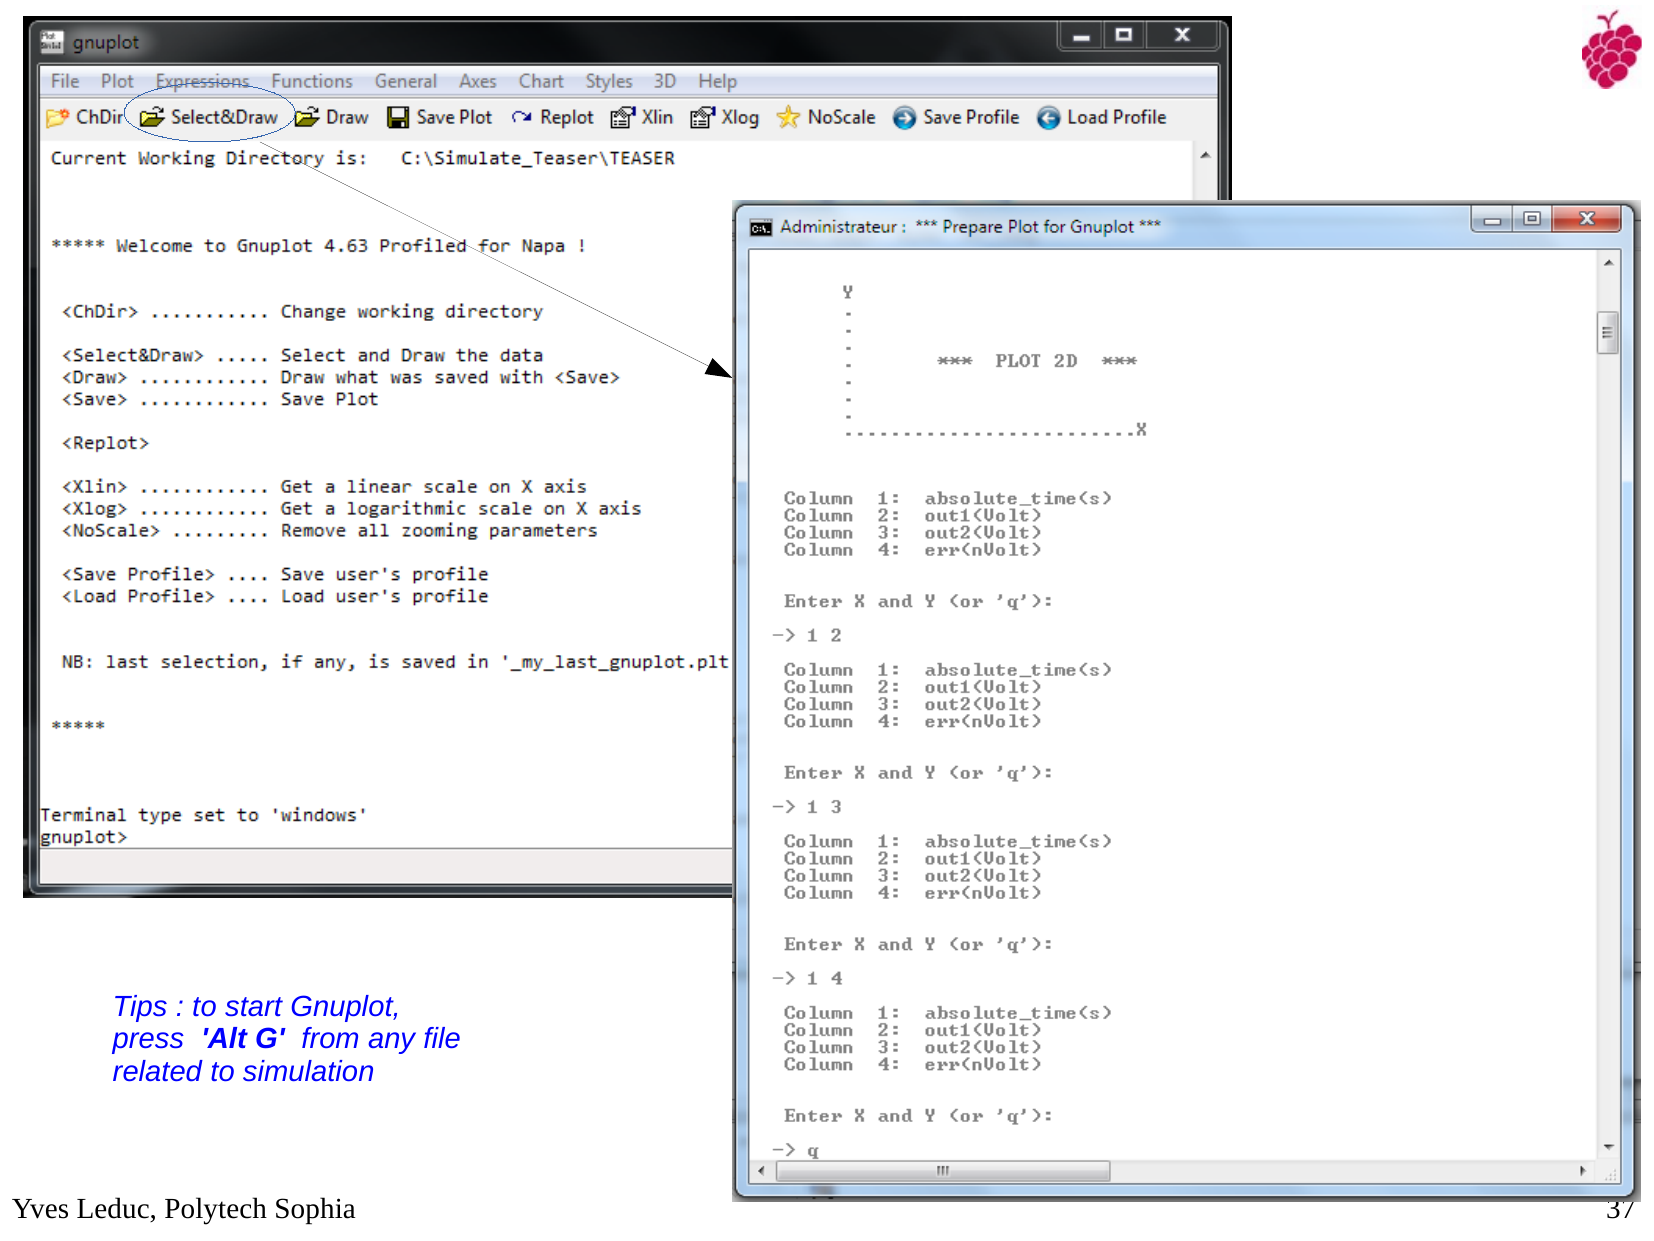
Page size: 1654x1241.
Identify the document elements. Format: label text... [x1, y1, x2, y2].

picture [23, 16, 1641, 1202]
text_box Tips : to start Gnuplot, press 'Alt G' from any file related to simulation [97, 982, 477, 1096]
picture [1582, 5, 1642, 89]
